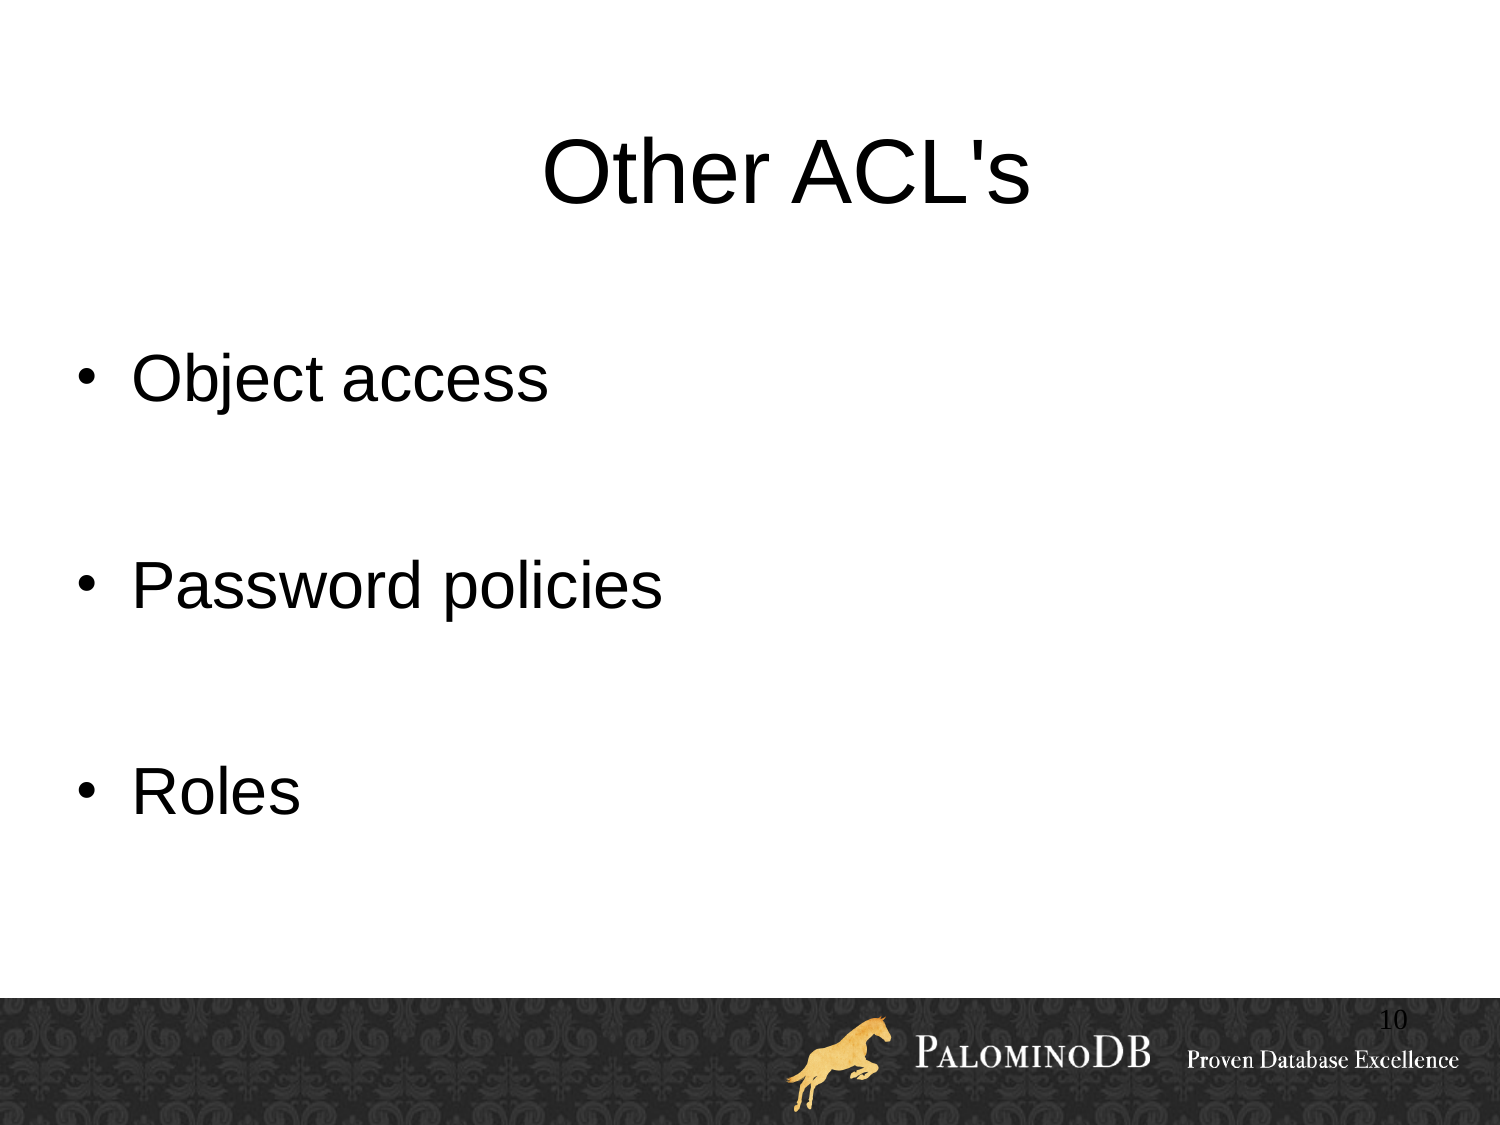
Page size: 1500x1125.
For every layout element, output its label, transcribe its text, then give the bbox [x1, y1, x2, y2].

list Object access Password policies Roles [75, 337, 1426, 977]
title Other ACL's [150, 112, 1426, 232]
picture [0, 998, 1500, 1125]
